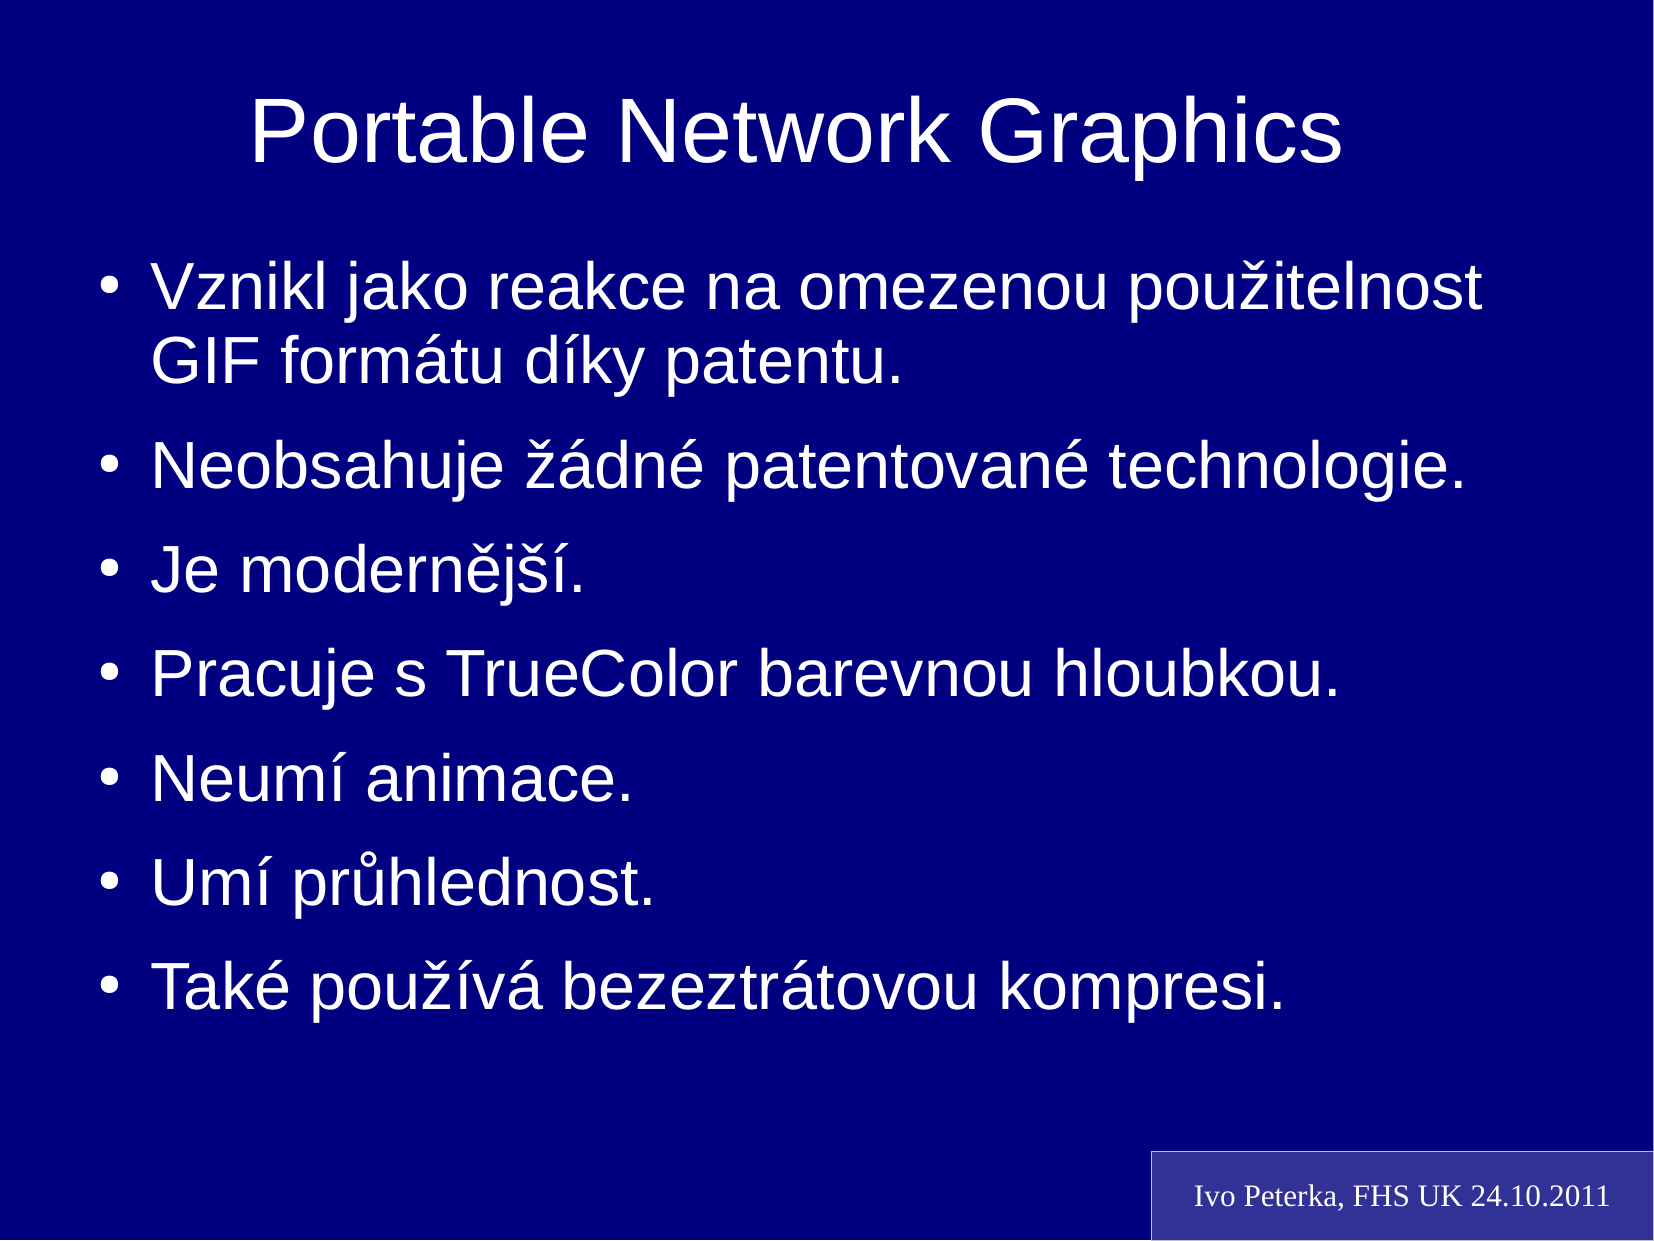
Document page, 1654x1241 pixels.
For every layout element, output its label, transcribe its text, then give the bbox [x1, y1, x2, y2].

list Vznikl jako reakce na omezenou použitelnost GIF formátu díky patentu. Neobsahuje žádné patentované technologie. Je modernější. Pracuje s TrueColor barevnou hloubkou. Neumí animace. Umí průhlednost. Také používá bezeztrátovou kompresi. [79, 248, 1515, 1025]
title Portable Network Graphics [79, 42, 1515, 220]
